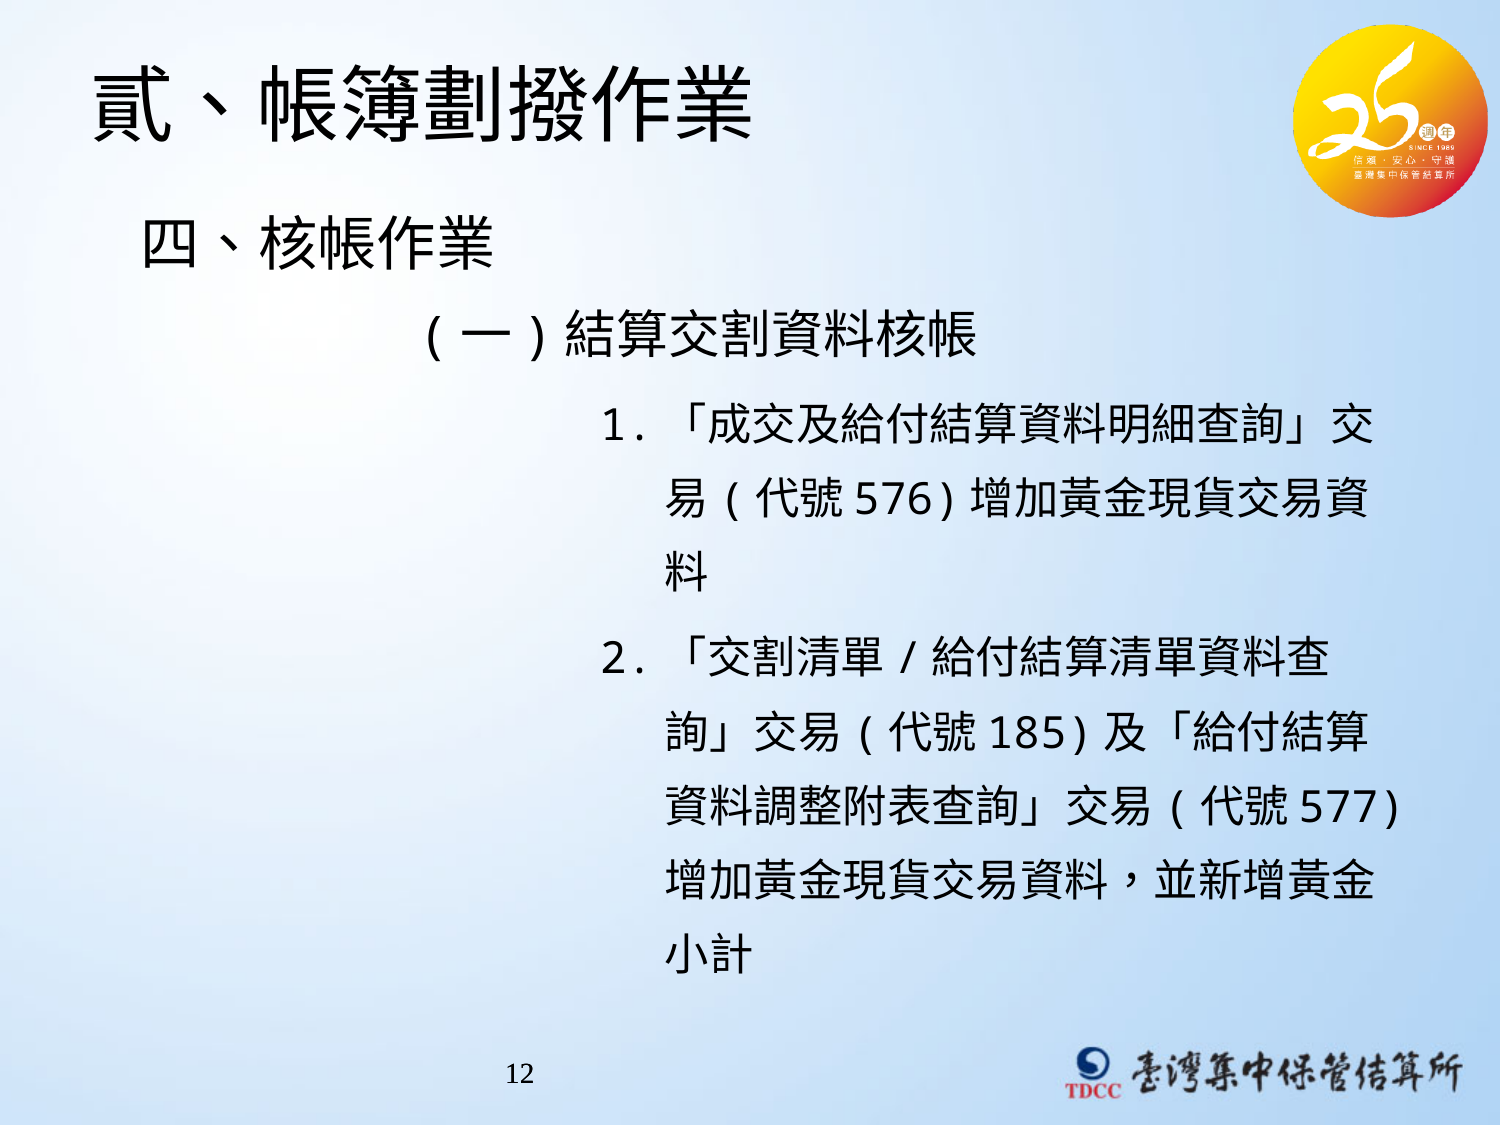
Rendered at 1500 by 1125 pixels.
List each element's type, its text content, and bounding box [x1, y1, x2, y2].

title 貳、帳簿劃撥作業 [75, 45, 1426, 173]
text_box [490, 1046, 841, 1125]
list 四、核帳作業 (一)結算交割資料核帳 1.「成交及給付結算資料明細查詢」交易(代號576)增加黃金現貨交易資料 2.「交割清單/給付結算清單資料查詢」交易(代號185)及「給付結算資料調整附表查詢」交易(代號577)增加黃金現貨交易資料，並新增黃金小計 [75, 195, 1426, 993]
